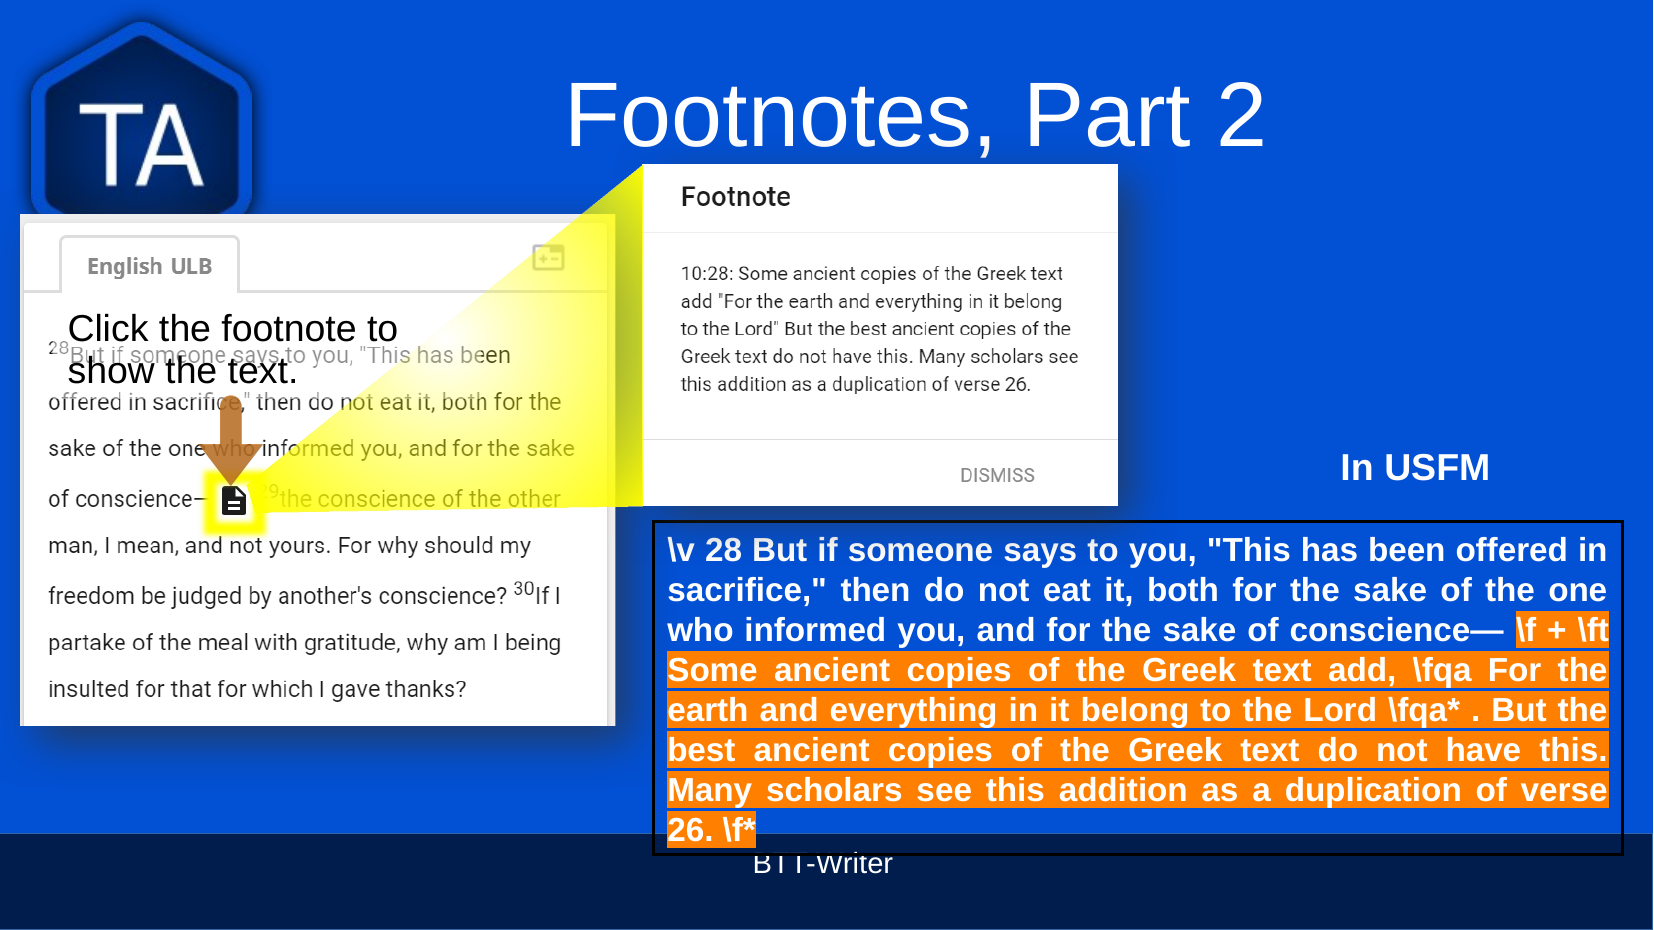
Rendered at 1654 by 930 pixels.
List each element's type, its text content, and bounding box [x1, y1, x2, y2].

text_box In USFM [1325, 438, 1508, 496]
text_box Click the footnote to show the text. [52, 300, 473, 399]
text_box \v 28 But if someone says to you, "This has been offered in sacrifice," then do not eat it, both for the sake of the one who informed you, and for the sake of conscience— \f + \ft Some ancient copies of the Greek text add, \fqa For the earth and everything in it belong to the Lord \fqa* . But the best ancient copies of the Greek text do not have this. Many scholars see this addition as a duplication of verse 26. \f* [653, 521, 1623, 855]
picture [643, 164, 1118, 506]
text_box [266, 164, 643, 512]
picture [20, 22, 616, 726]
picture [221, 488, 249, 518]
picture [240, 399, 350, 468]
title Footnotes, Part 2 [263, 37, 1571, 193]
